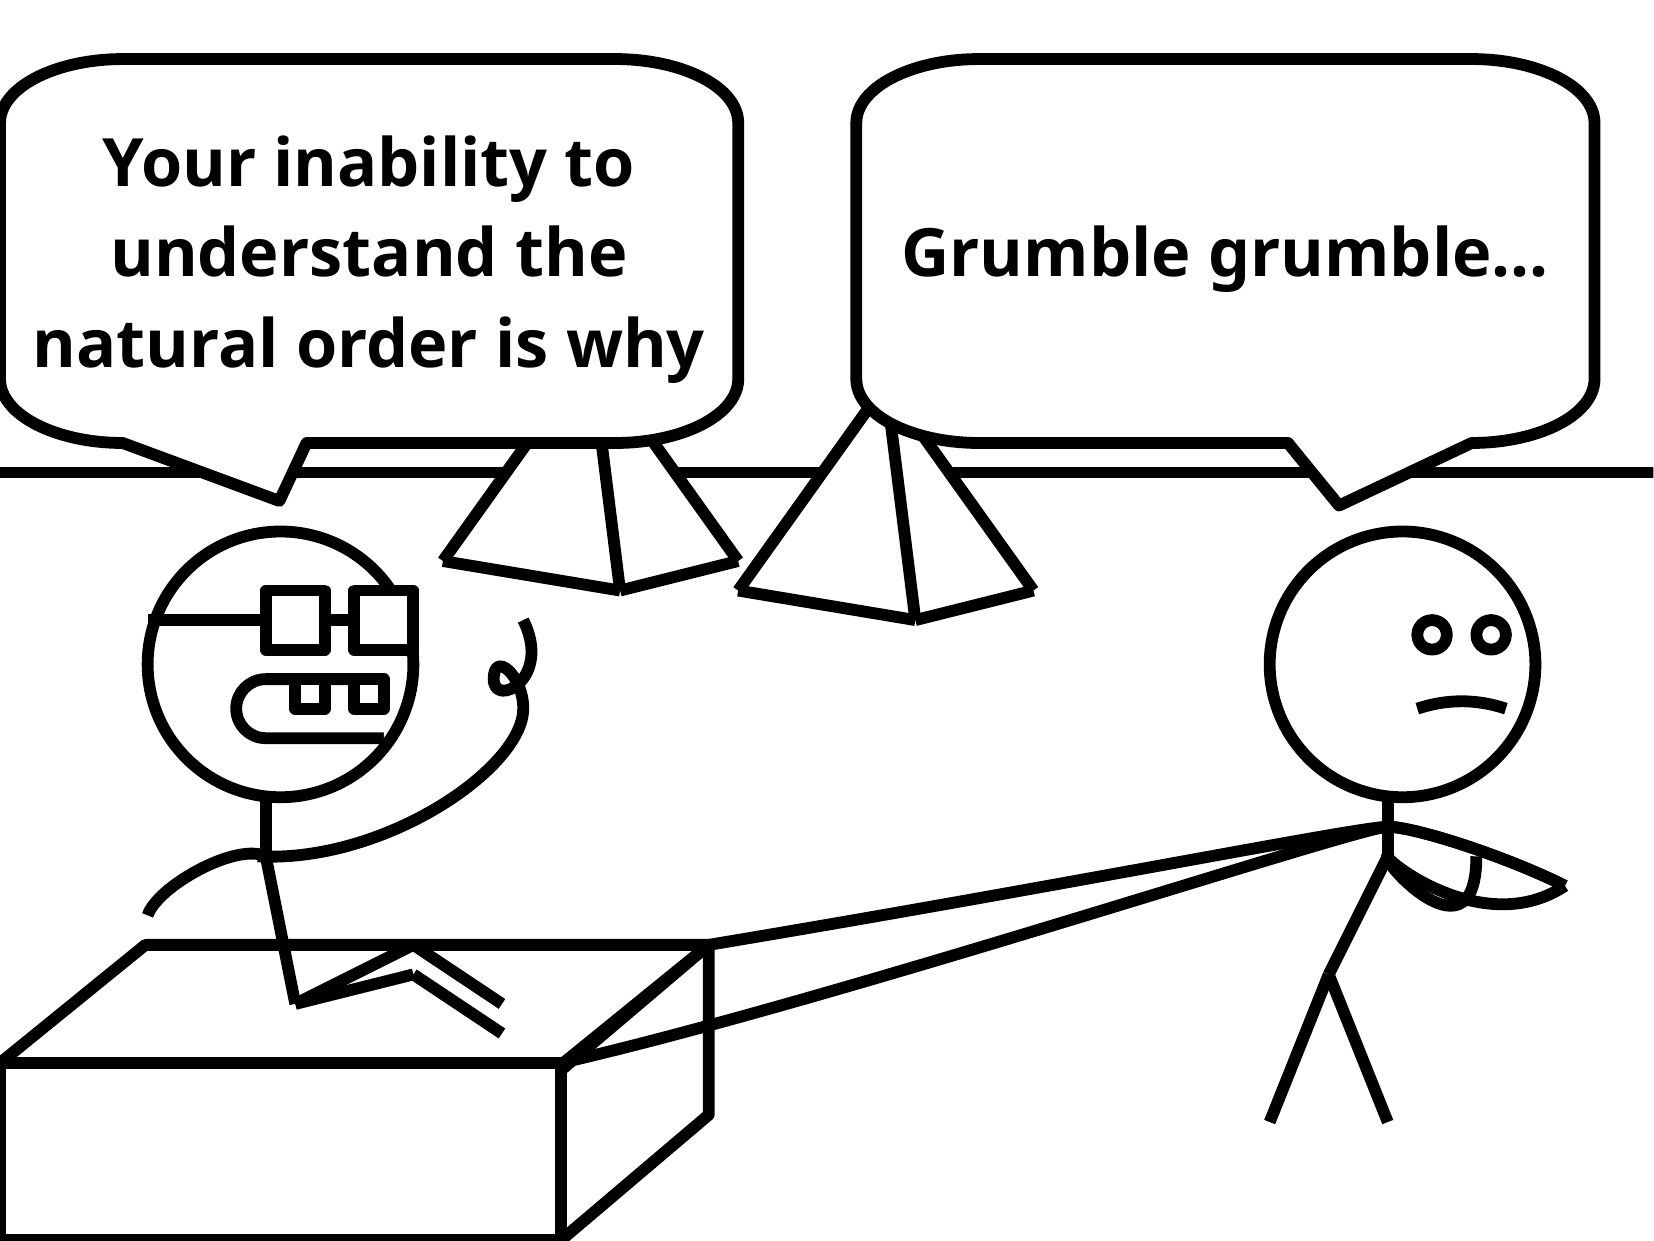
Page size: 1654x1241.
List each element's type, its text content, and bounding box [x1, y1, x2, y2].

text_box [236, 590, 414, 739]
text_box Grumble grumble... [856, 59, 1595, 506]
text_box [290, 944, 399, 994]
text_box Your inability to understand the natural order is why [0, 59, 739, 501]
text_box [0, 944, 709, 1241]
text_box [455, 443, 610, 562]
text_box [608, 442, 727, 562]
text_box [1417, 620, 1447, 650]
text_box [265, 590, 325, 650]
text_box [750, 413, 905, 591]
text_box [1476, 620, 1506, 650]
text_box [383, 649, 443, 768]
text_box [898, 428, 1022, 591]
